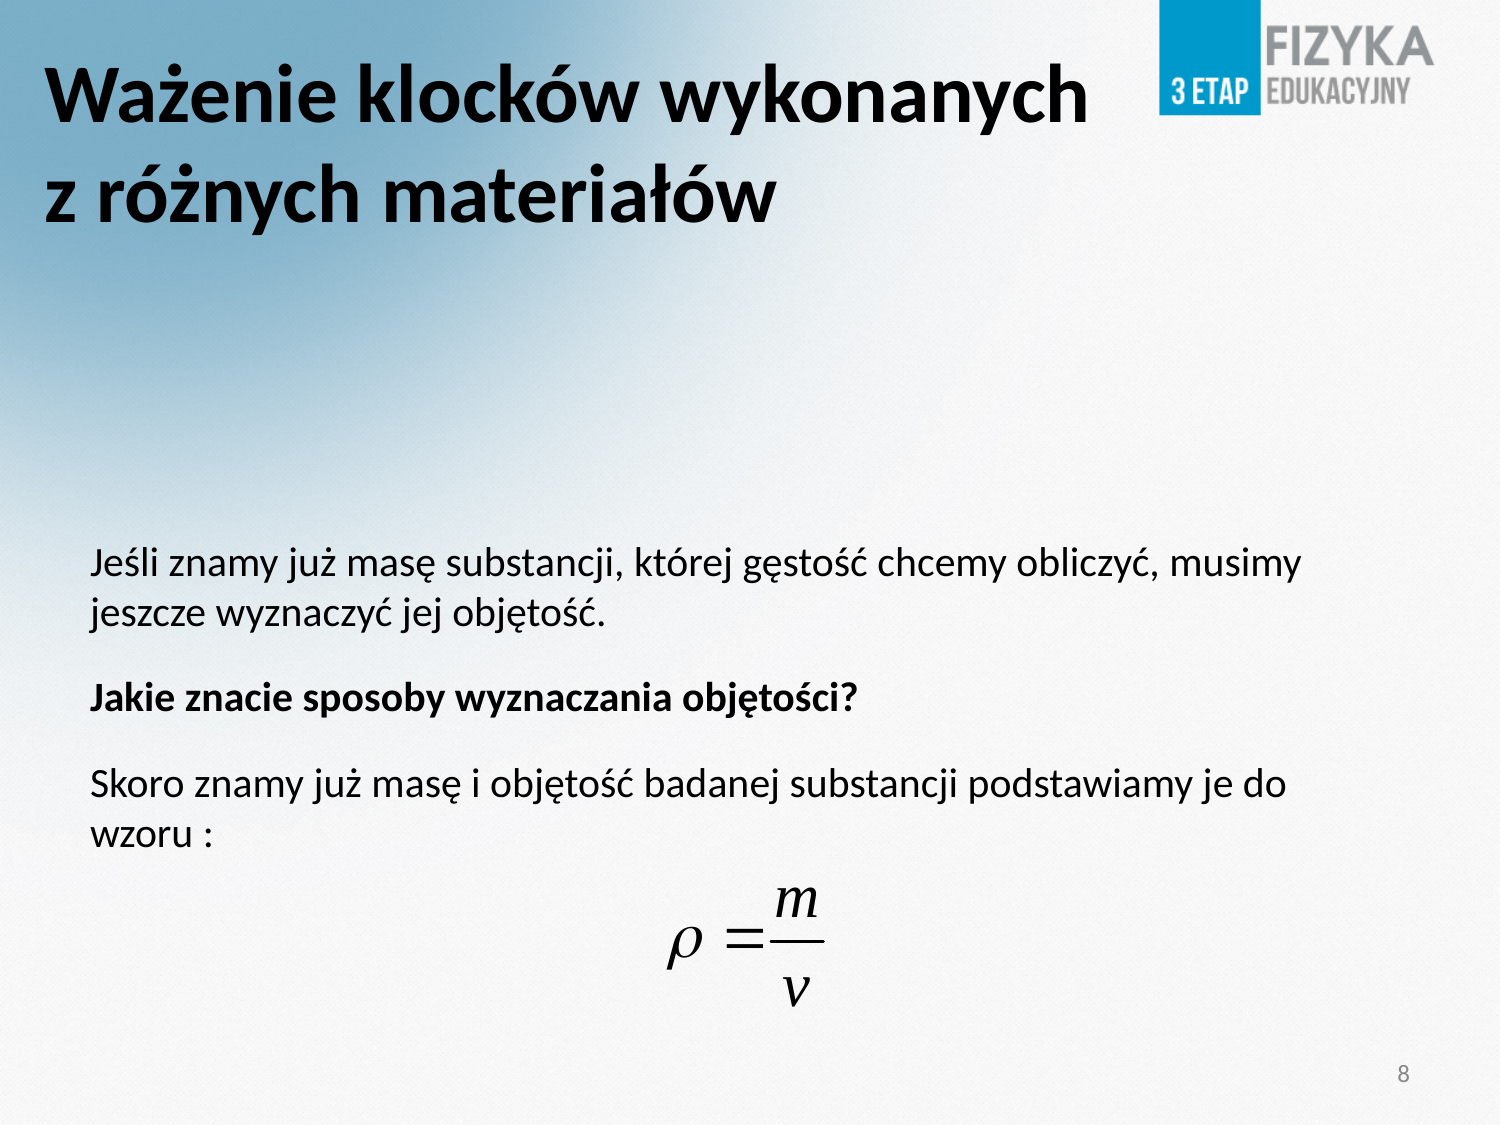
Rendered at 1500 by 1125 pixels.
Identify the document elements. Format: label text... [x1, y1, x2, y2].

title Ważenie klocków wykonanych z różnych materiałów [29, 31, 1380, 247]
picture [0, 0, 1500, 1125]
text_box <numer> [1074, 1042, 1426, 1103]
chart [655, 857, 839, 1021]
list Jeśli znamy już masę substancji, której gęstość chcemy obliczyć, musimy jeszcze wyznaczyć jej objętość. Jakie znacie sposoby wyznaczania objętości? Skoro znamy już masę i objętość badanej substancji podstawiamy je do wzoru : [75, 527, 1436, 863]
